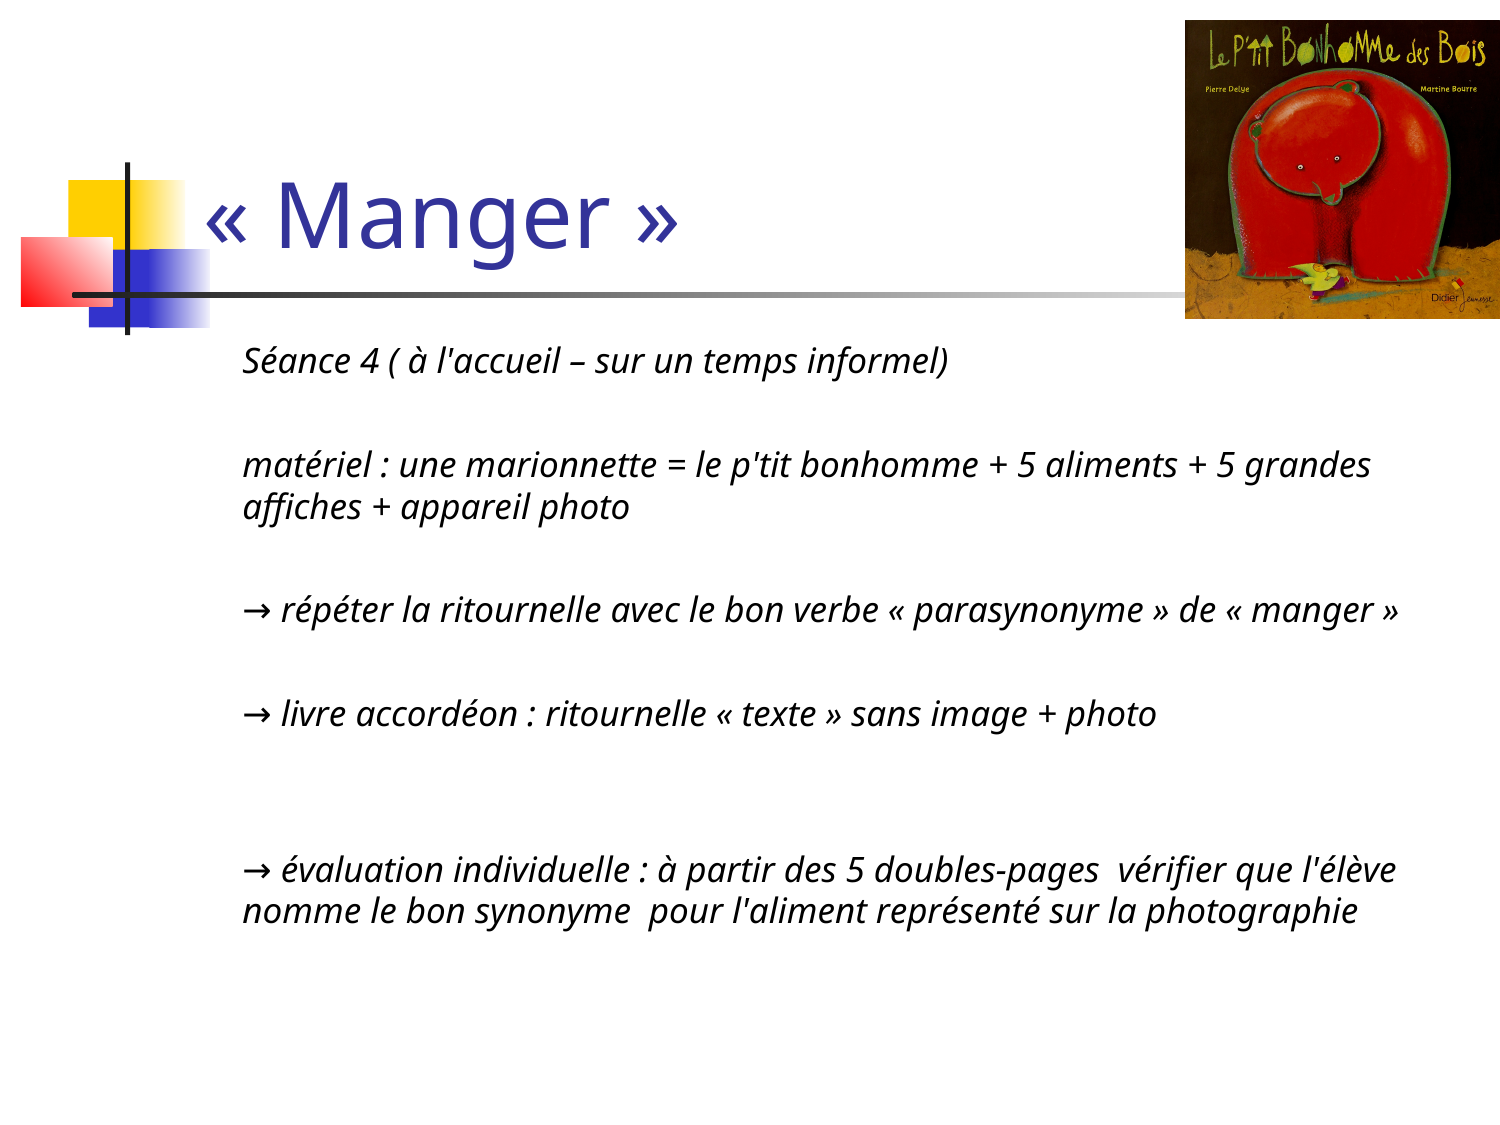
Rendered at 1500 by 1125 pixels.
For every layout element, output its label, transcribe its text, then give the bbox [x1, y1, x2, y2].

title « Manger » [188, 35, 1185, 275]
list Séance 4 ( à l'accueil – sur un temps informel) matériel : une marionnette = le p'tit bonhomme + 5 aliments + 5 grandes affiches + appareil photo → répéter la ritournelle avec le bon verbe « parasynonyme » de « manger » → livre accordéon : ritournelle « texte » sans image + photo → évaluation individuelle : à partir des 5 doubles-pages vérifier que l'élève nomme le bon synonyme pour l'aliment représenté sur la photographie [193, 330, 1469, 1006]
picture [1185, 20, 1500, 319]
